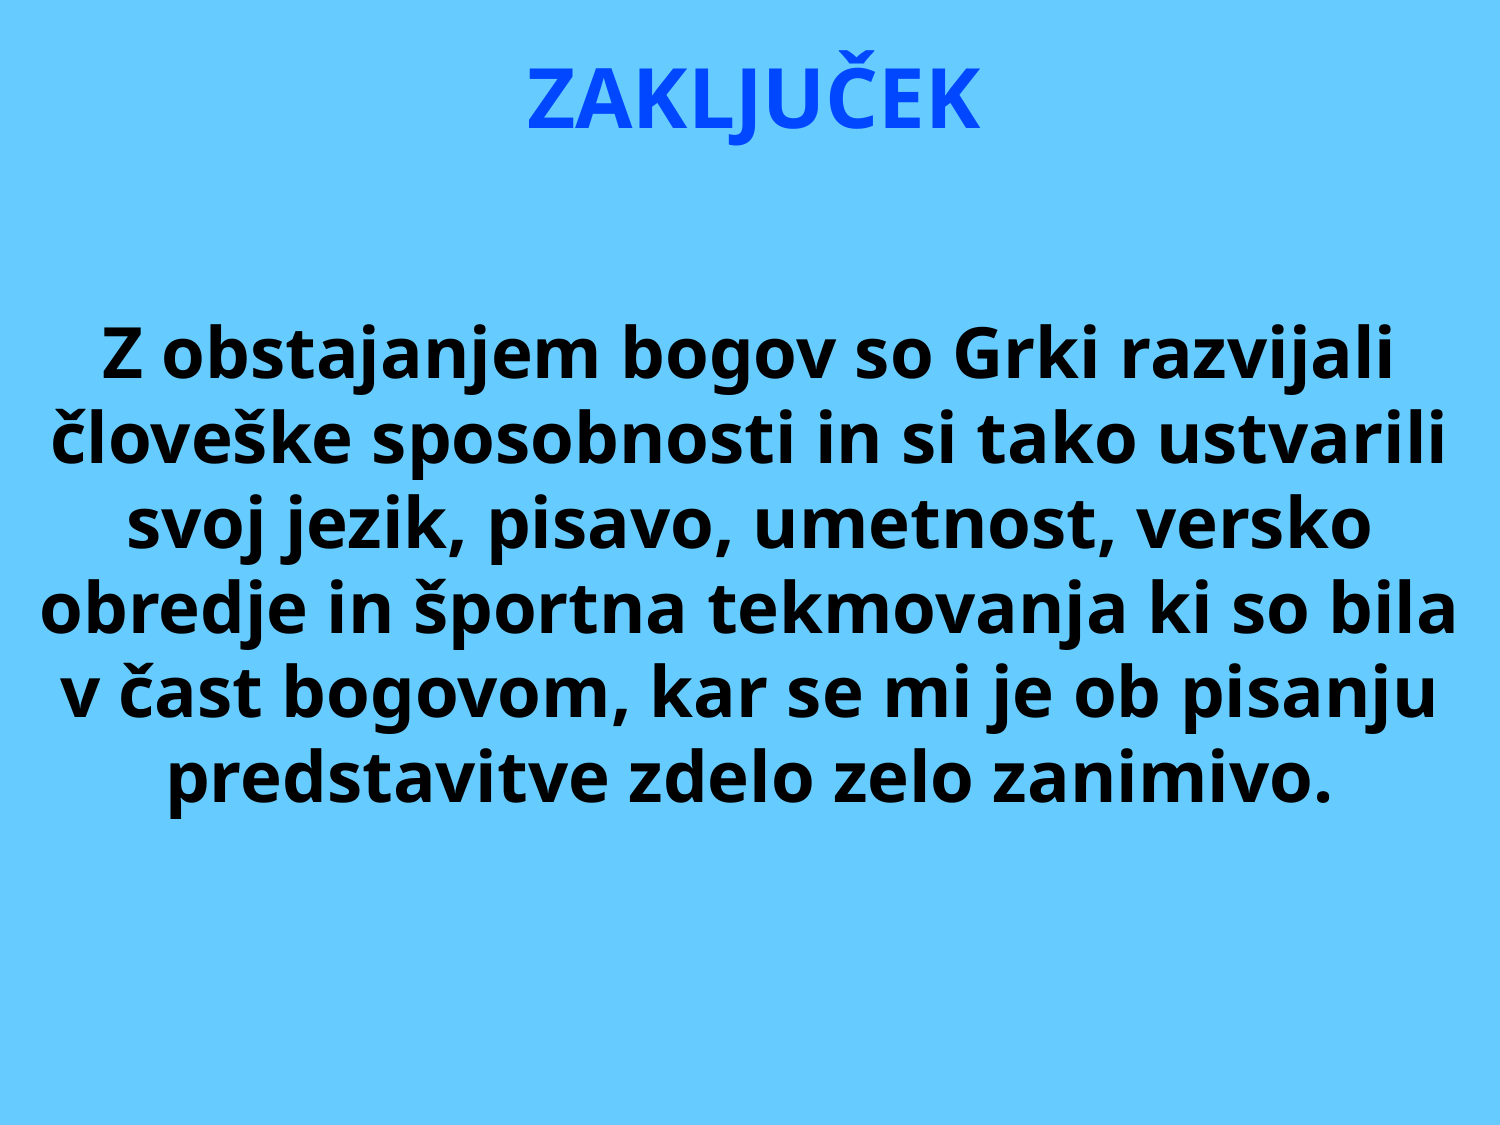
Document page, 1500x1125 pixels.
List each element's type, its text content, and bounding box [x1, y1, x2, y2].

text_box Z obstajanjem bogov so Grki razvijali človeške sposobnosti in si tako ustvarili svoj jezik, pisavo, umetnost, versko obredje in športna tekmovanja ki so bila v čast bogovom, kar se mi je ob pisanju predstavitve zdelo zelo zanimivo. [0, 299, 1500, 825]
text_box ZAKLJUČEK [512, 37, 996, 154]
